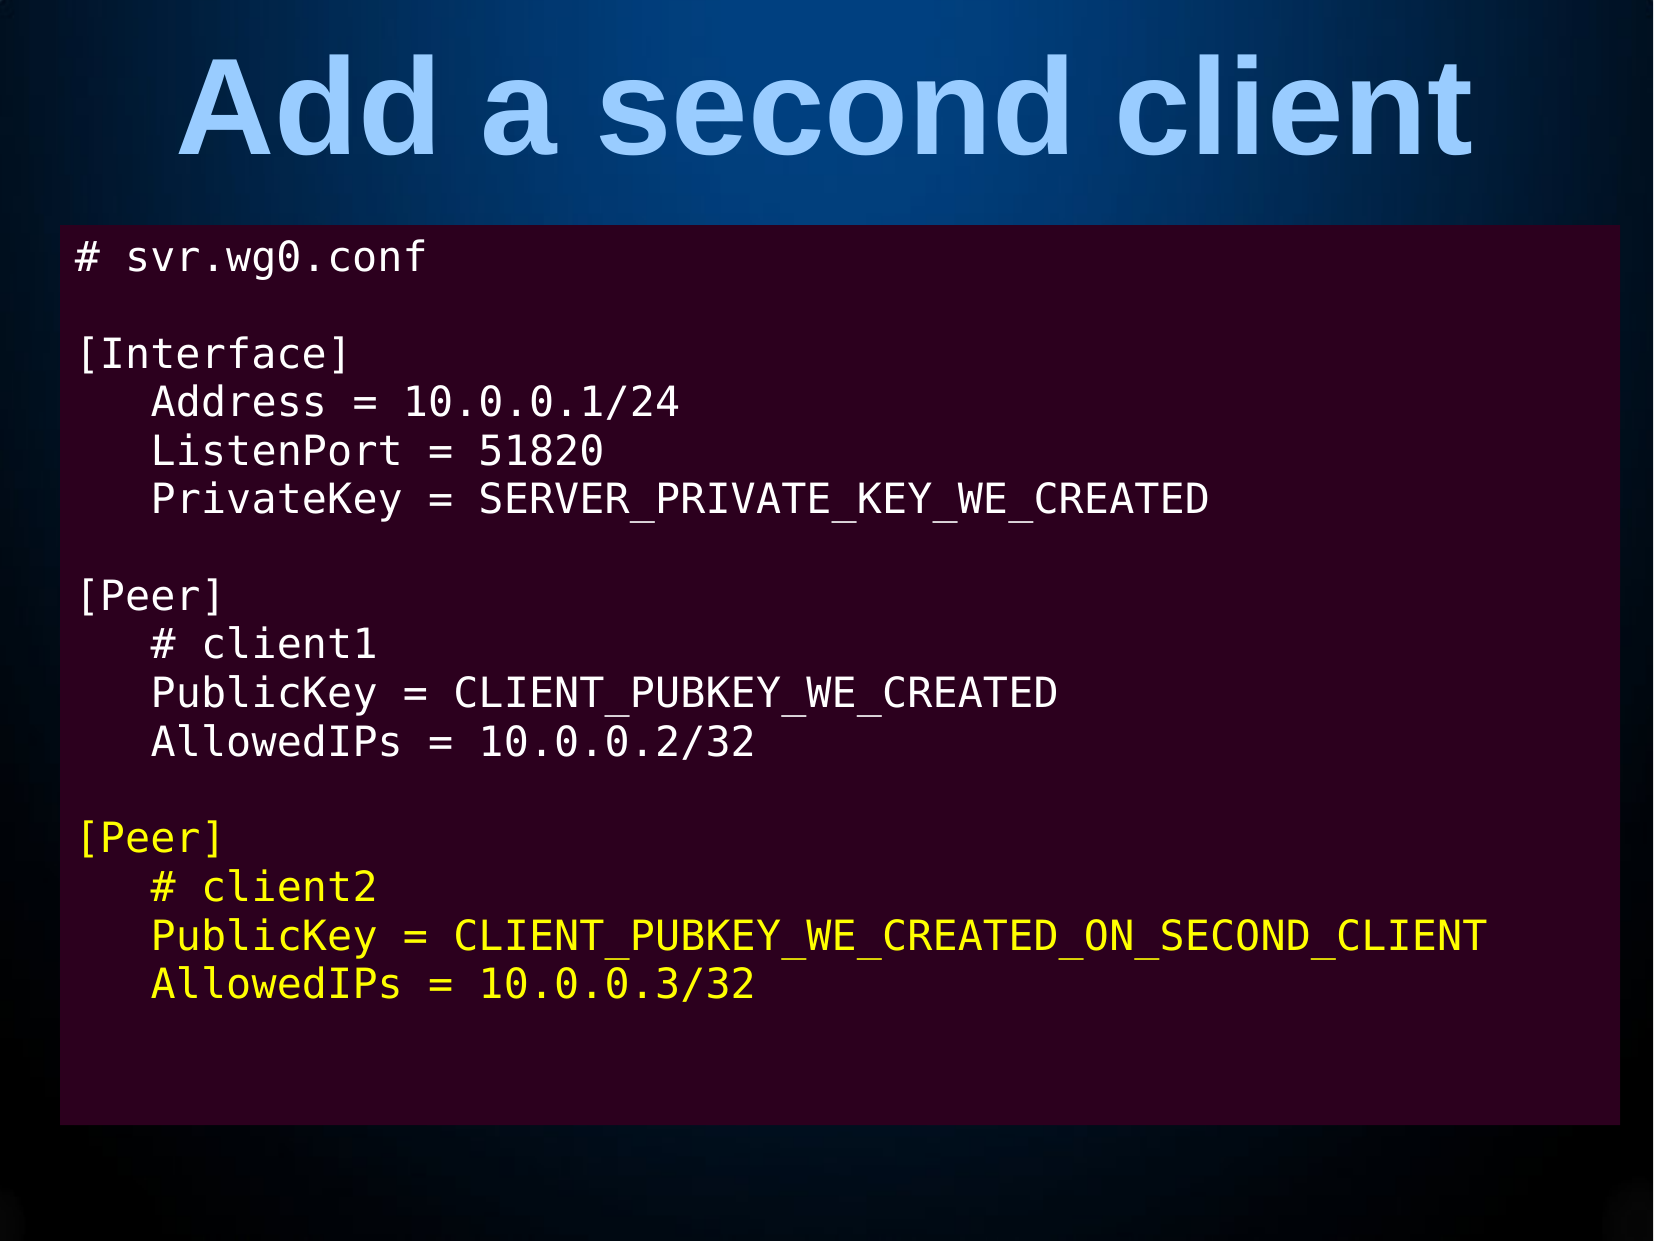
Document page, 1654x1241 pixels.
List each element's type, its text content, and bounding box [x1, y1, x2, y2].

title Add a second client [0, 2, 1651, 211]
text_box # svr.wg0.conf [Interface] Address = 10.0.0.1/24 ListenPort = 51820 PrivateKey = SERVER_PRIVATE_KEY_WE_CREATED [Peer] # client1 PublicKey = CLIENT_PUBKEY_WE_CREATED AllowedIPs = 10.0.0.2/32 [Peer] # client2 PublicKey = CLIENT_PUBKEY_WE_CREATED_ON_SECOND_CLIENT AllowedIPs = 10.0.0.3/32 [60, 225, 1621, 1126]
picture [0, 0, 1654, 1241]
